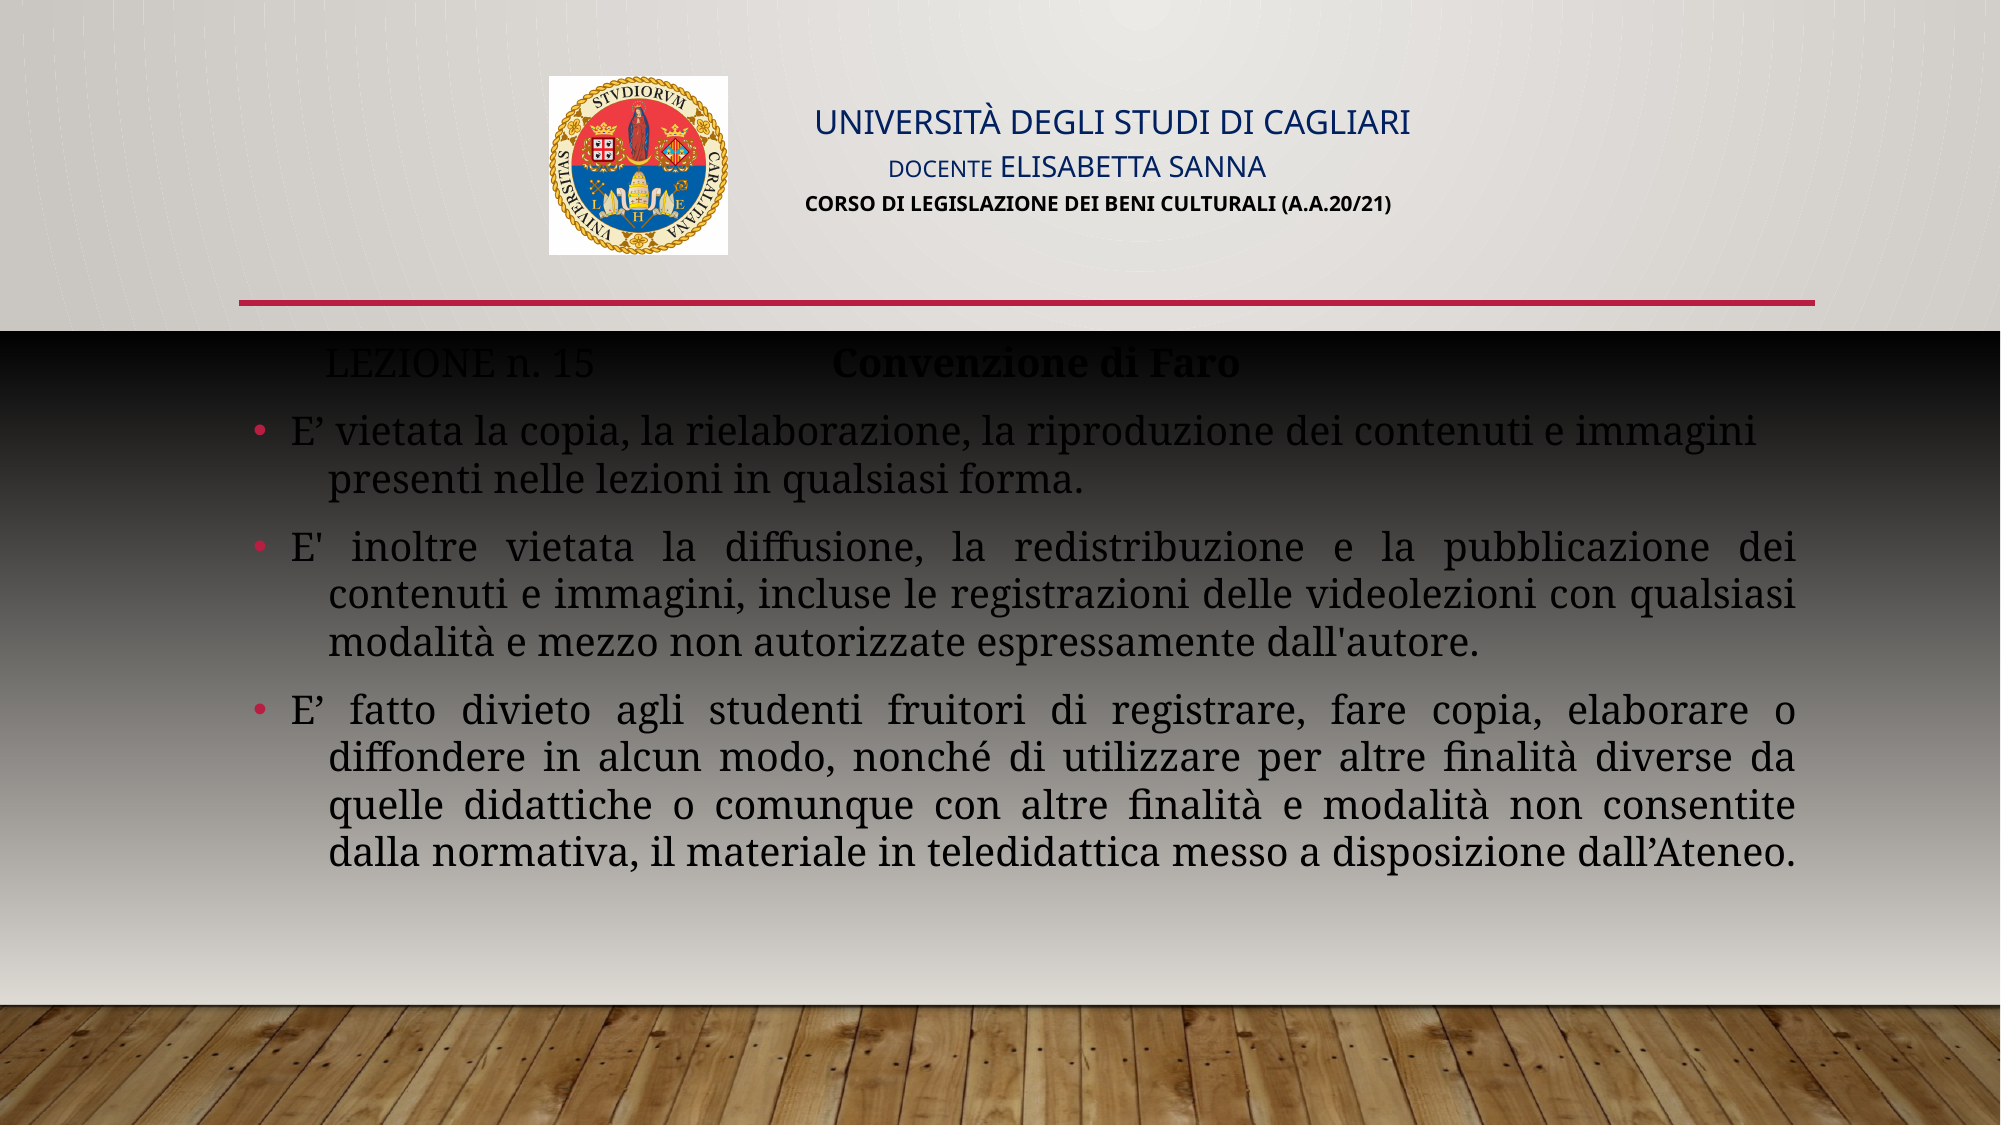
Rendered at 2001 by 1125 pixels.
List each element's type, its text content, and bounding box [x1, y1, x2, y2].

picture [549, 76, 728, 255]
title Università degli Studi di Cagliari Docente Elisabetta Sanna Corso di Legislazione dei Beni Culturali (a.a.20/21) [238, 26, 1814, 305]
list LEZIONE n. 15 Convenzione di Faro E’ vietata la copia, la rielaborazione, la riproduzione dei contenuti e immagini presenti nelle lezioni in qualsiasi forma. E' inoltre vietata la diffusione, la redistribuzione e la pubblicazione dei contenuti e immagini, incluse le registrazioni delle videolezioni con qualsiasi modalità e mezzo non autorizzate espressamente dall'autore. E’ fatto divieto agli studenti fruitori di registrare, fare copia, elaborare o diffondere in alcun modo, nonché di utilizzare per altre finalità diverse da quelle didattiche o comunque con altre finalità e modalità non consentite dalla normativa, il materiale in teledidattica messo a disposizione dall’Ateneo. [238, 330, 1814, 897]
